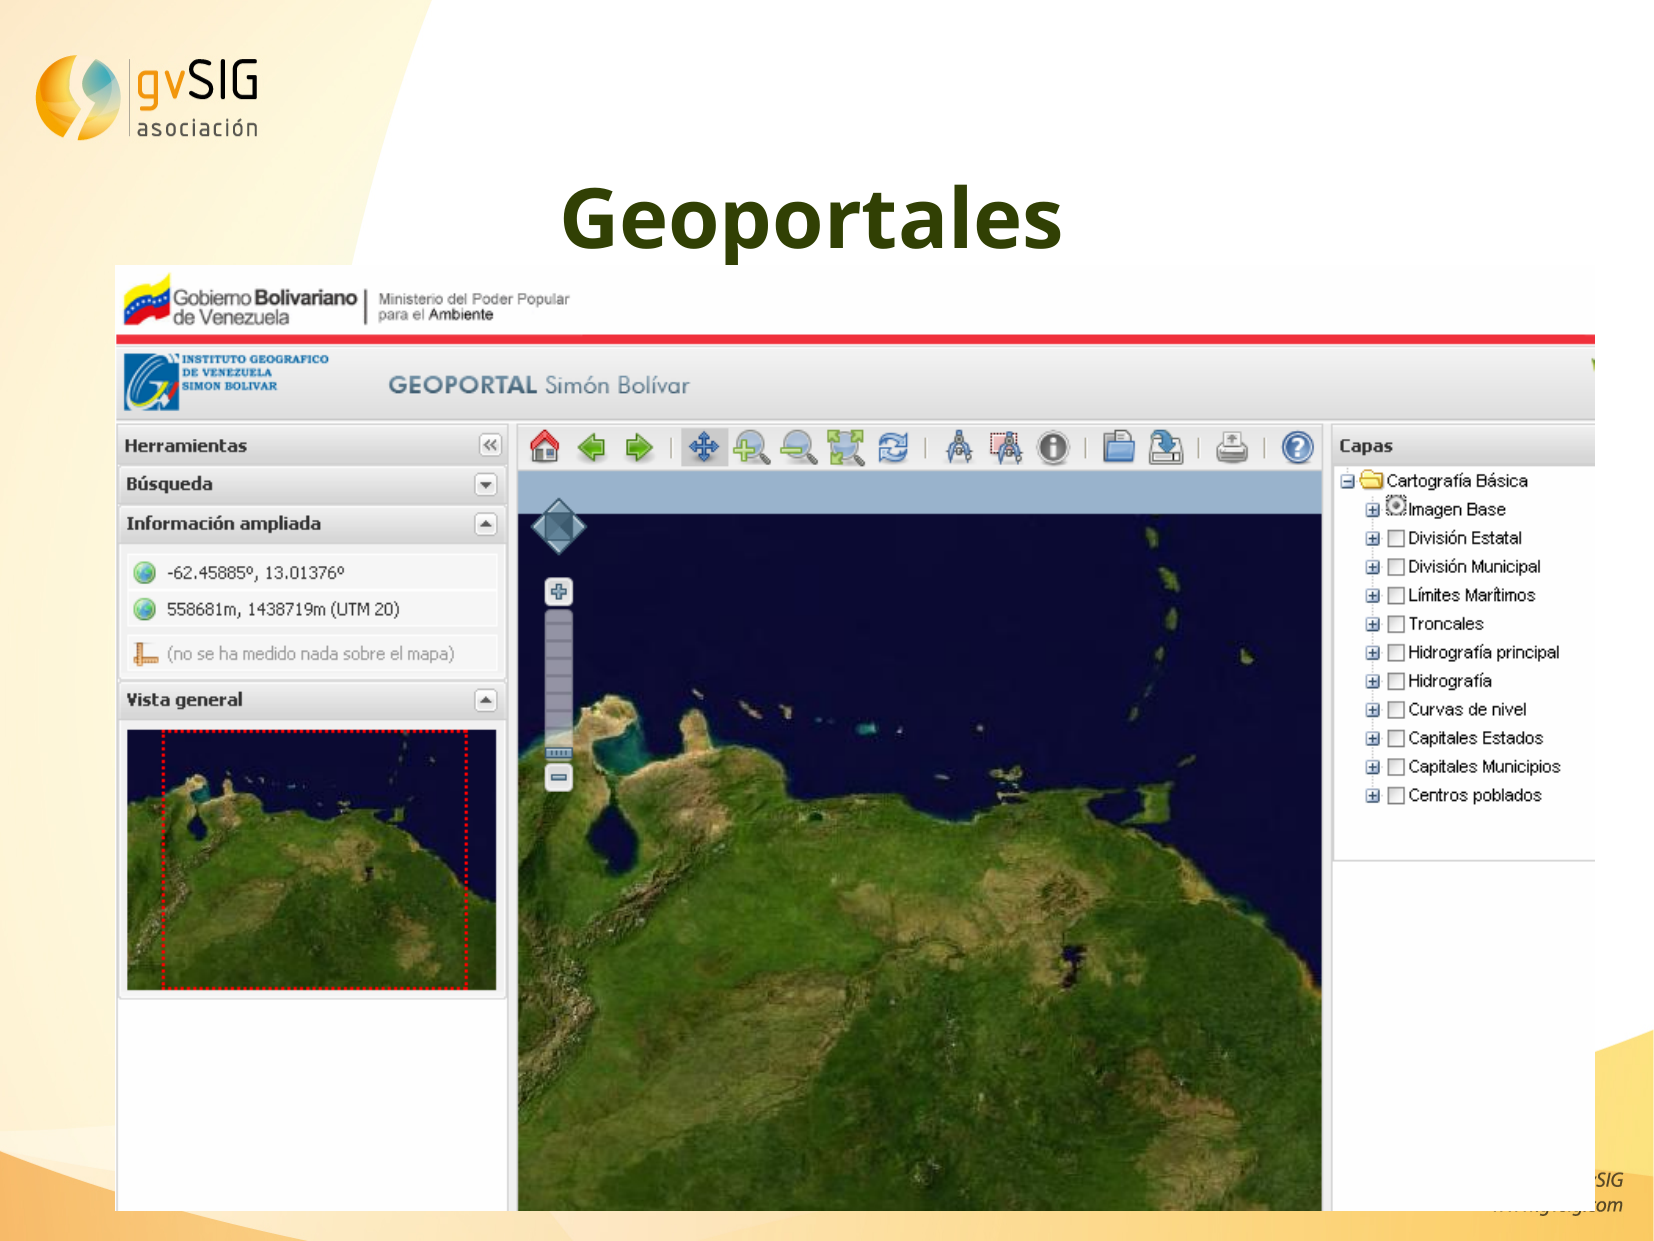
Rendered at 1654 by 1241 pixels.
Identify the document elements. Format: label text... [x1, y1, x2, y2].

picture [0, 0, 1654, 1241]
title Geoportales [324, 167, 1300, 265]
